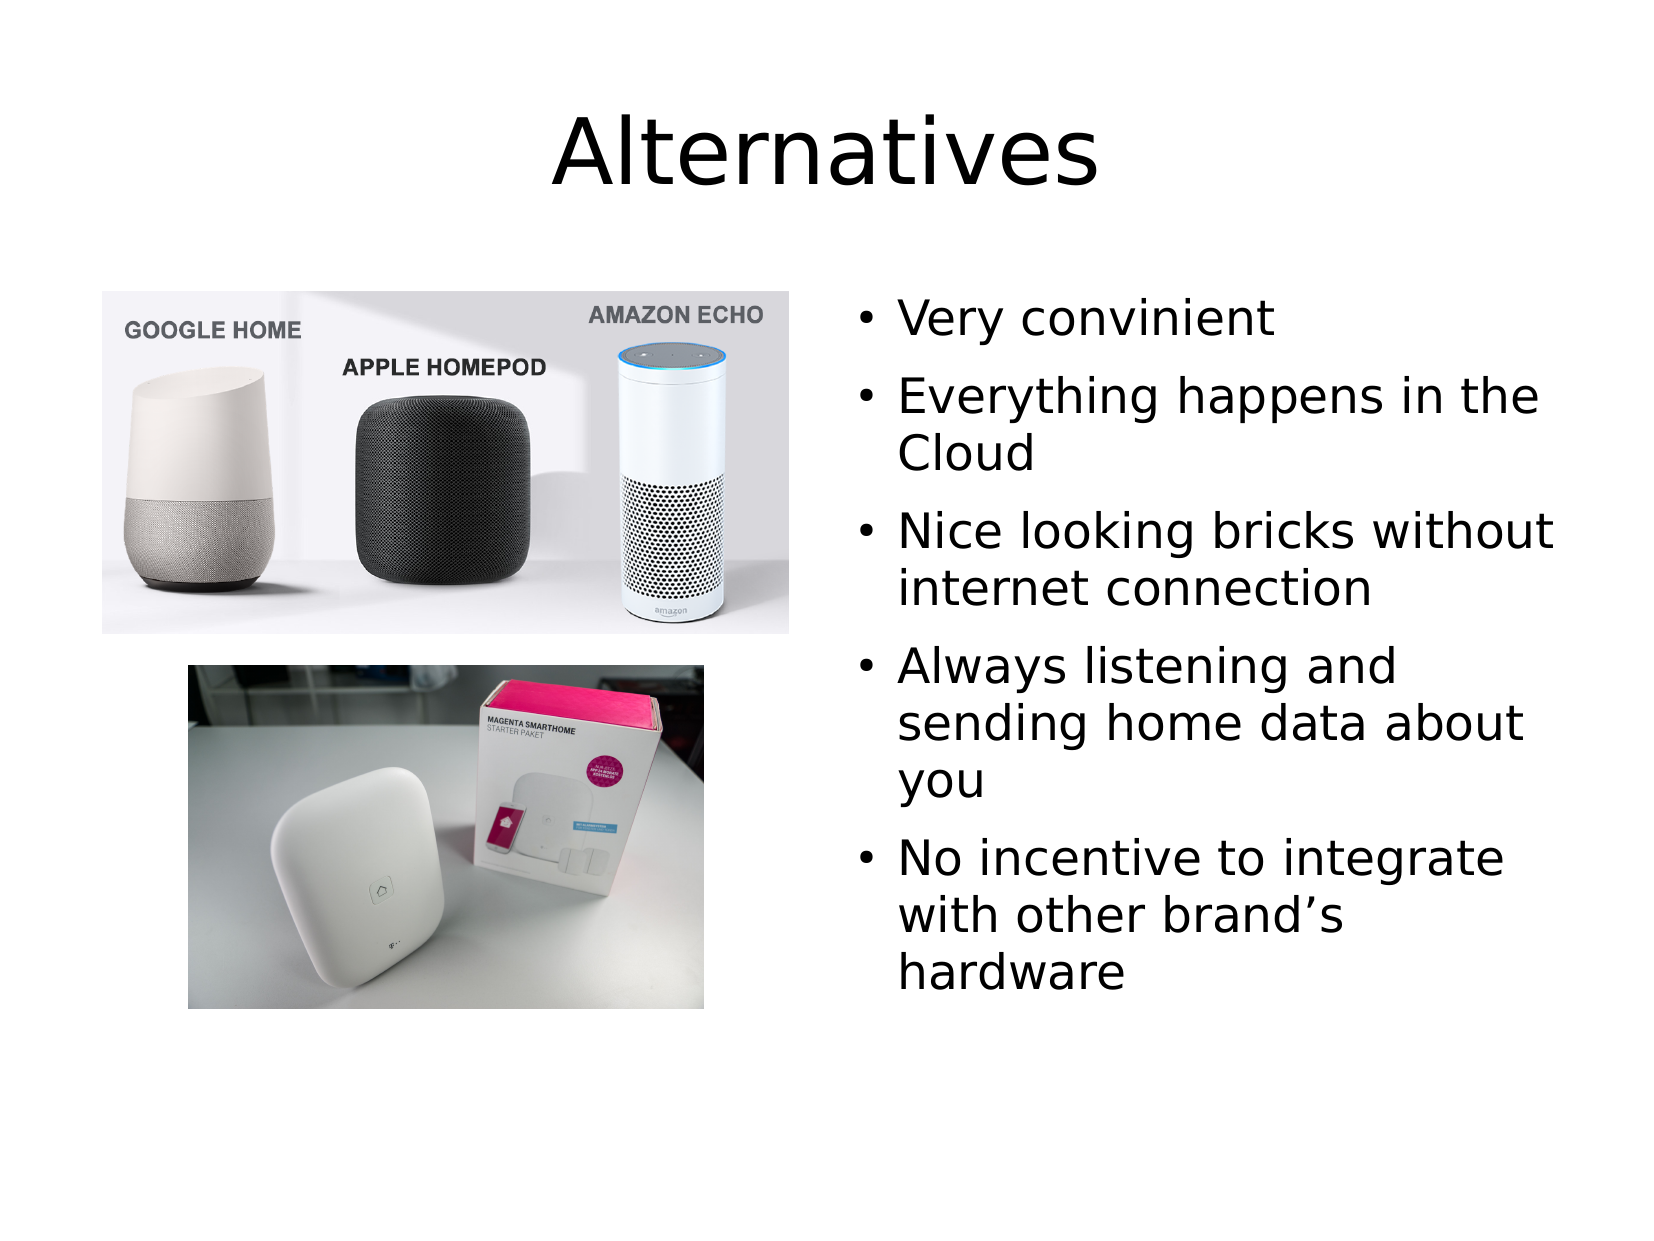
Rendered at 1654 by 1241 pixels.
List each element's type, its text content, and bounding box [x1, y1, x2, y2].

picture [102, 290, 789, 634]
picture [188, 665, 704, 1009]
list Very convinient Everything happens in the Cloud Nice looking bricks without internet connection Always listening and sending home data about you No incentive to integrate with other brand’s hardware [845, 290, 1572, 1010]
title Alternatives [82, 49, 1571, 257]
